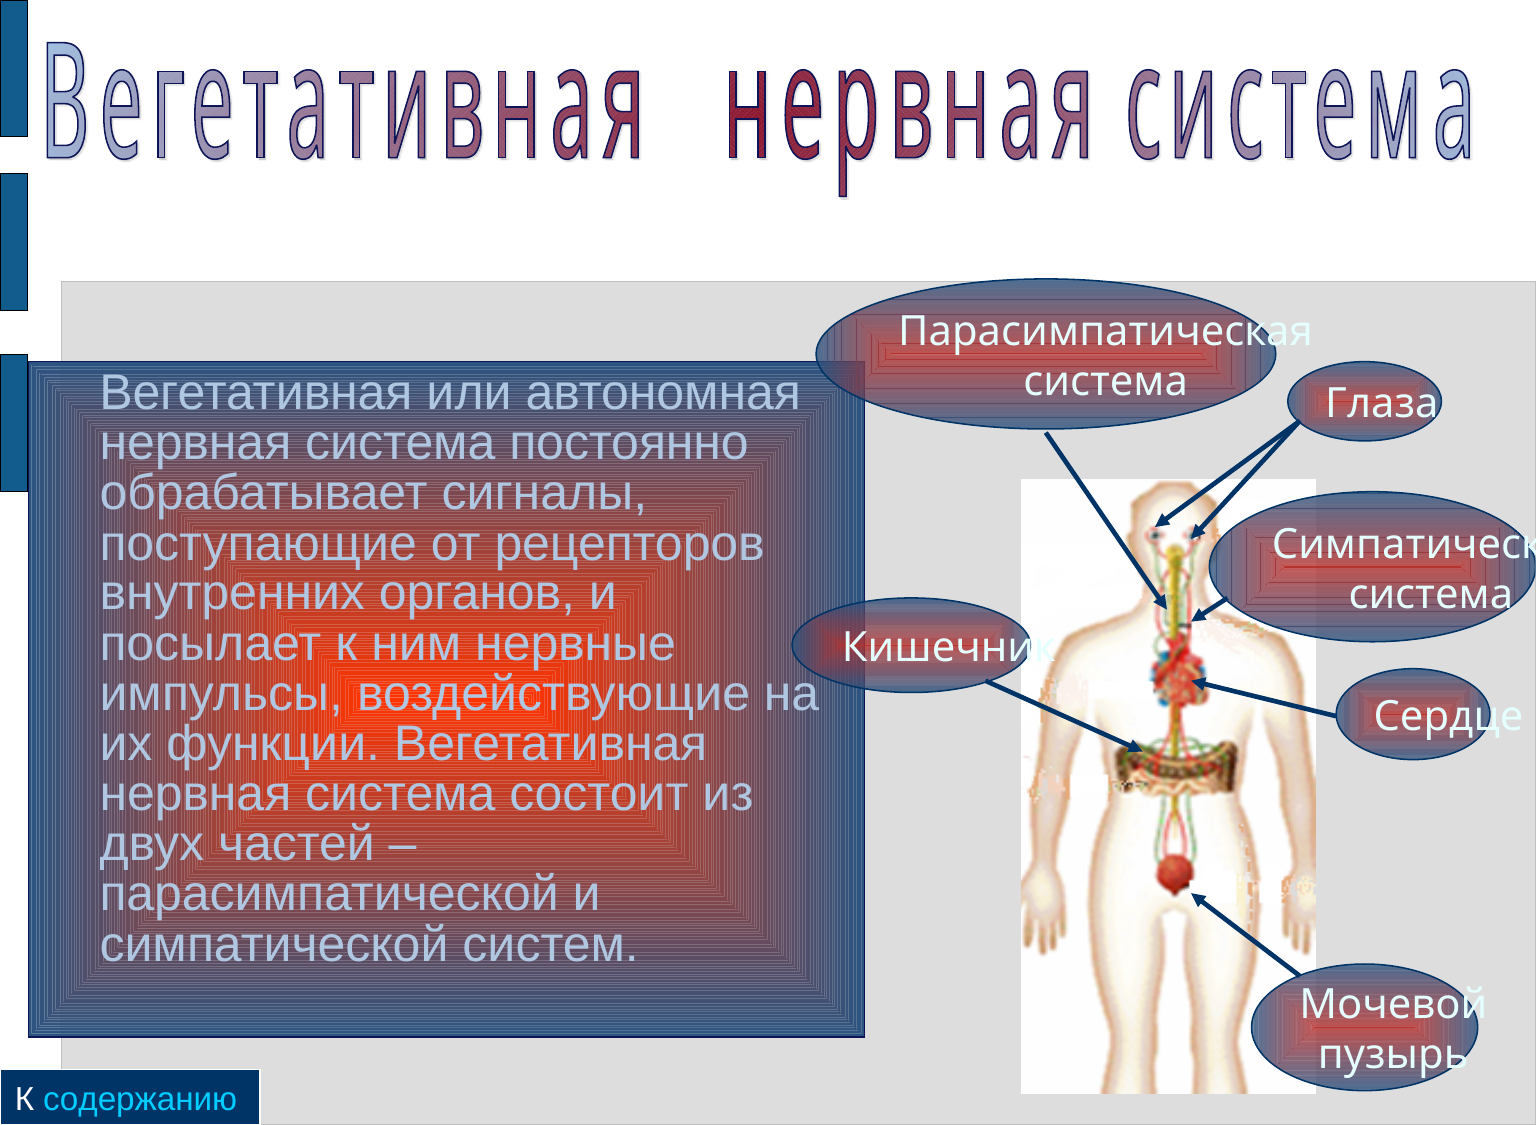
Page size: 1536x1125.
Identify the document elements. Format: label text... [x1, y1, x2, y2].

text_box Вегетативная нервная система [103, 69, 139, 160]
text_box Вегетативная нервная система [603, 71, 639, 158]
text_box Парасимпатическая система [816, 278, 1276, 429]
text_box Вегетативная нервная система [1052, 71, 1088, 158]
text_box Сердце [1336, 668, 1490, 760]
list Вегетативная или автономная нервная система постоянно обрабатывает сигналы, поступающие от рецепторов внутренних органов, и посылает к ним нервные импульсы, воздействующие на их функции. Вегетативная нервная система состоит из двух частей – парасимпатической и симпатической систем. [28, 361, 865, 1037]
text_box Вегетативная нервная система [446, 71, 481, 158]
picture [1021, 479, 1316, 1094]
text_box Кишечник [792, 597, 1030, 693]
text_box Вегетативная нервная система [1231, 69, 1262, 160]
text_box Вегетативная нервная система [895, 71, 930, 158]
text_box Вегетативная нервная система [1436, 69, 1470, 160]
text_box Вегетативная нервная система [339, 71, 373, 158]
text_box Вегетативная нервная система [498, 71, 535, 158]
text_box Вегетативная нервная система [244, 71, 278, 158]
text_box Вегетативная нервная система [157, 71, 183, 158]
text_box Мочевой пузырь [1251, 964, 1478, 1091]
text_box К содержанию [0, 1069, 260, 1125]
text_box Вегетативная нервная система [1175, 71, 1212, 158]
text_box Вегетативная нервная система [194, 69, 230, 160]
text_box Вегетативная нервная система [388, 71, 425, 158]
text_box Симпатическая система [1209, 491, 1536, 642]
text_box Вегетативная нервная система [1371, 71, 1416, 158]
text_box Вегетативная нервная система [1272, 71, 1306, 158]
text_box Вегетативная нервная система [729, 71, 765, 158]
text_box Вегетативная нервная система [947, 71, 984, 158]
text_box Вегетативная нервная система [290, 69, 323, 160]
text_box Вегетативная нервная система [1129, 69, 1159, 160]
text_box Глаза [1287, 361, 1442, 441]
text_box Вегетативная нервная система [839, 69, 876, 197]
text_box Вегетативная нервная система [47, 42, 86, 158]
text_box Вегетативная нервная система [553, 69, 587, 160]
text_box Вегетативная нервная система [1317, 69, 1353, 160]
text_box Вегетативная нервная система [1002, 69, 1036, 160]
text_box Вегетативная нервная система [785, 69, 821, 160]
